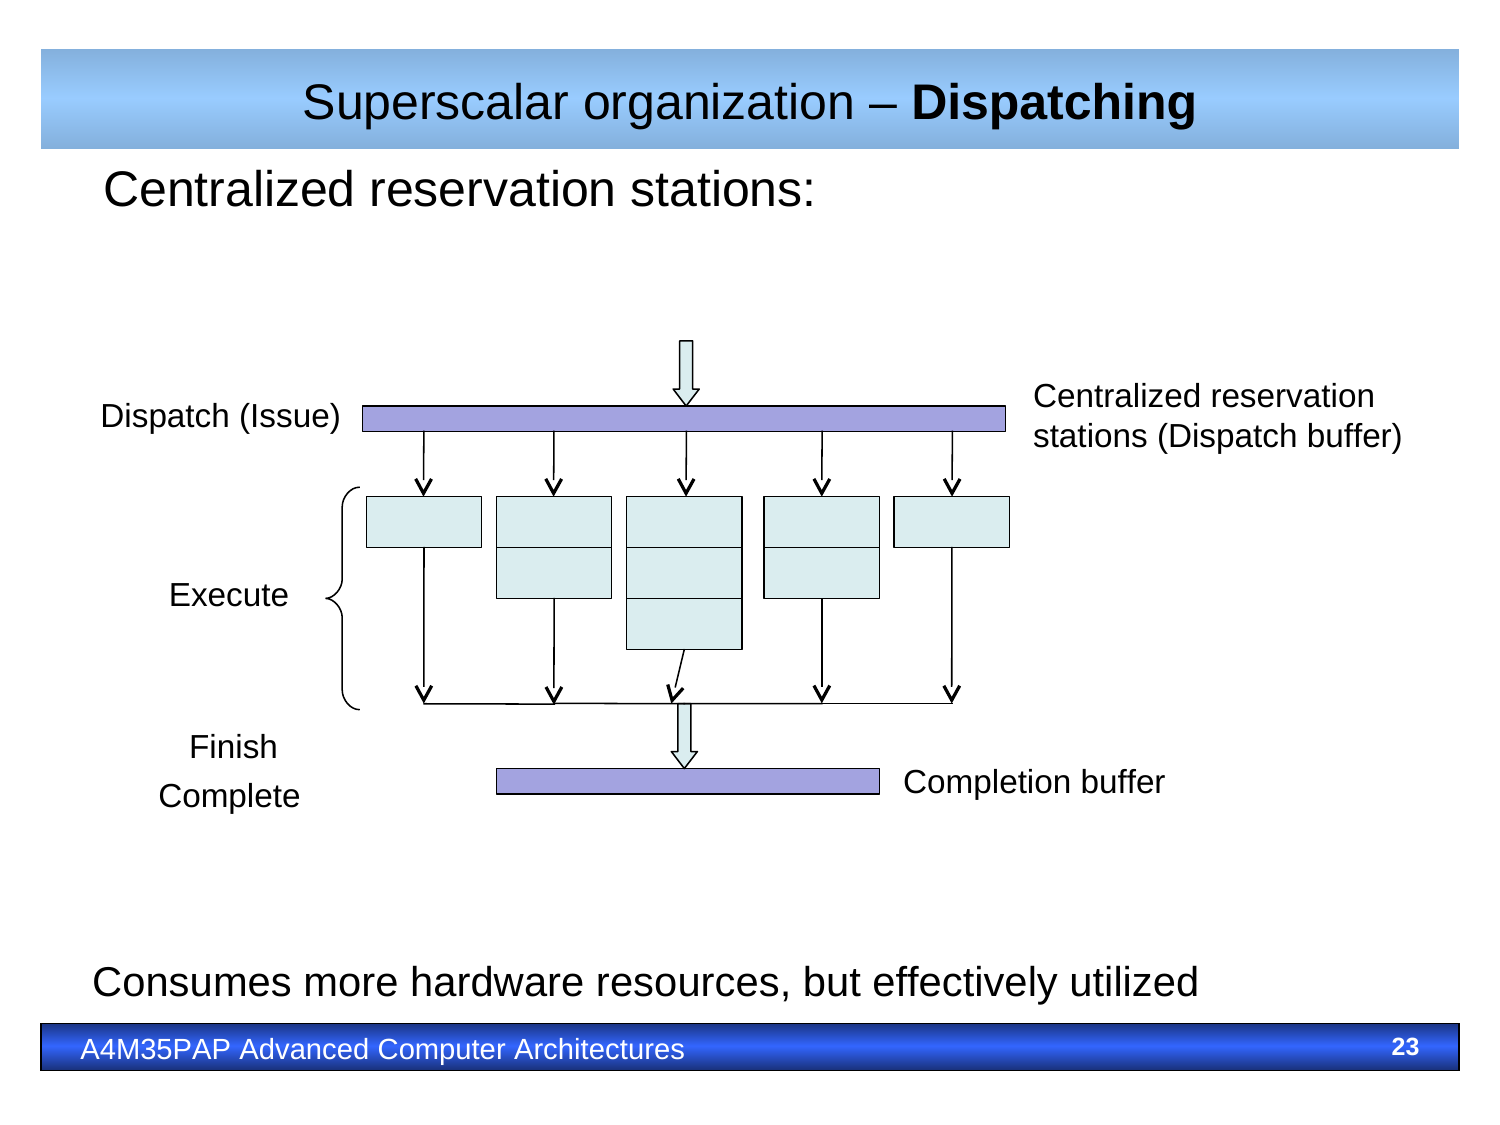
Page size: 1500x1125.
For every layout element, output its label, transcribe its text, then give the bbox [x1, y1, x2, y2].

text_box Completion buffer [879, 740, 1480, 821]
text_box [366, 496, 482, 548]
title Superscalar organization – Dispatching [41, 49, 1459, 149]
text_box [894, 496, 1010, 548]
text_box Consumes more hardware resources, but effectively utilized [77, 947, 1500, 1013]
text_box Dispatch (Issue) [76, 374, 394, 455]
text_box Complete [134, 754, 736, 835]
text_box [671, 705, 698, 754]
text_box [496, 496, 612, 599]
text_box [736, 768, 879, 794]
text_box [394, 340, 1006, 432]
text_box Centralized reservation stations (Dispatch buffer) [1009, 374, 1429, 455]
text_box [626, 496, 742, 650]
text_box Execute [145, 552, 341, 633]
text_box Centralized reservation stations: [41, 148, 880, 225]
text_box Finish [165, 704, 452, 754]
text_box [764, 496, 880, 599]
text_box Execute [332, 552, 432, 633]
